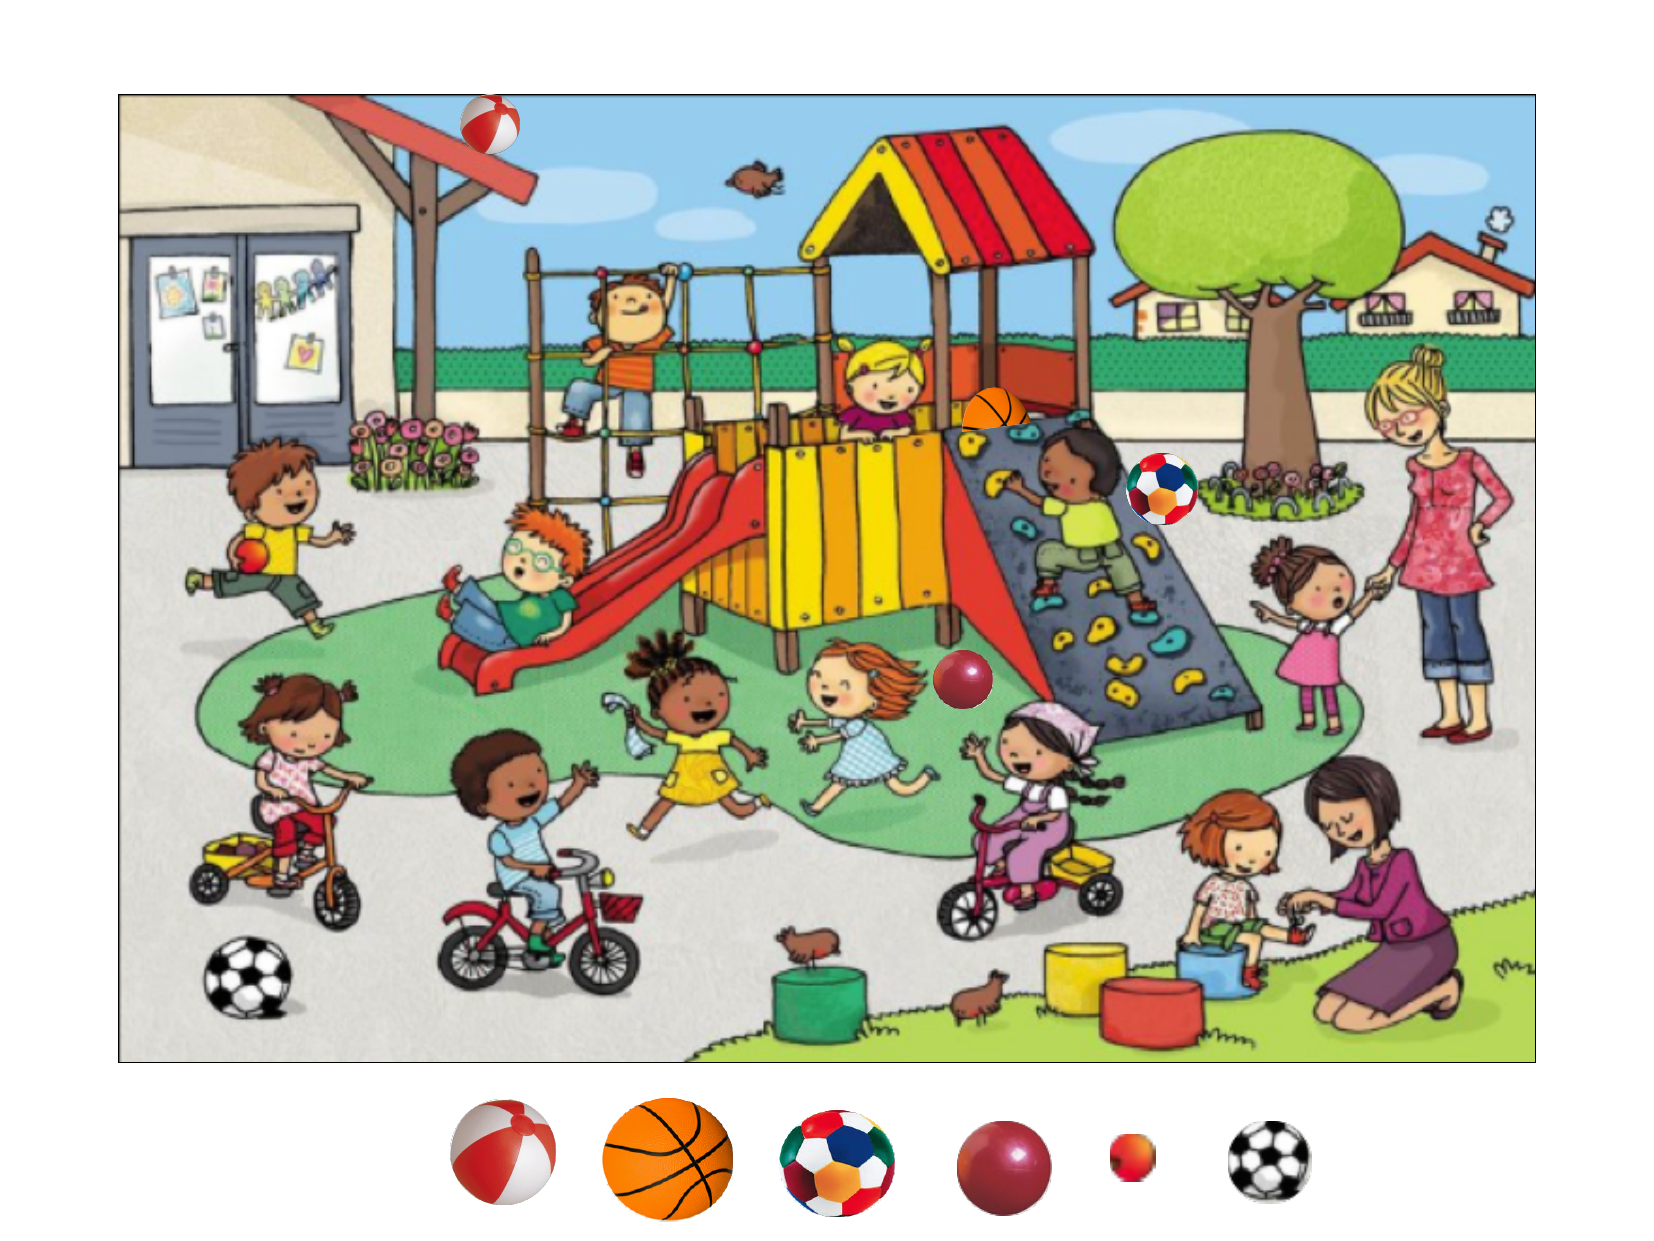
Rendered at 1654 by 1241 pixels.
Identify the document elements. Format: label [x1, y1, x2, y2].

picture [957, 1121, 1052, 1216]
picture [1228, 1121, 1312, 1204]
picture [602, 1098, 733, 1229]
picture [119, 94, 1535, 1062]
picture [1110, 1134, 1156, 1182]
picture [450, 1099, 556, 1205]
picture [779, 1110, 895, 1217]
